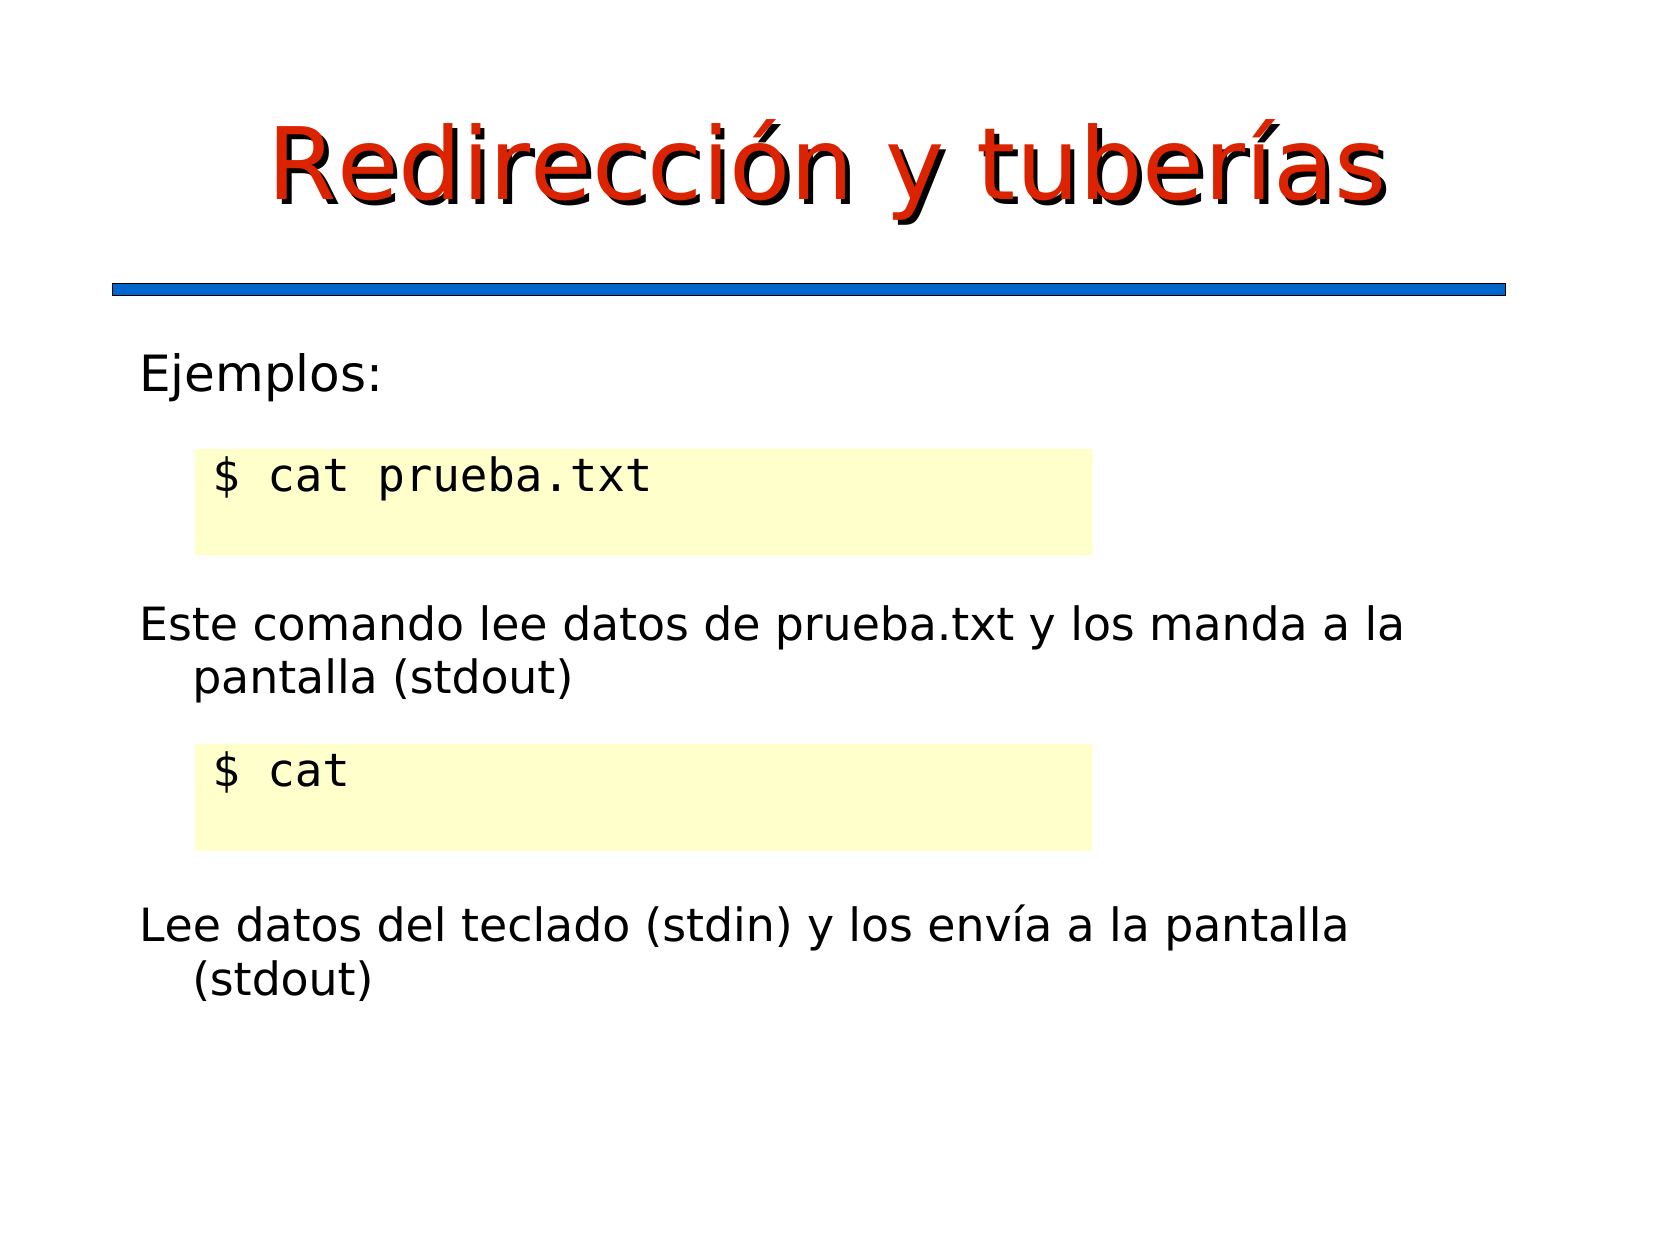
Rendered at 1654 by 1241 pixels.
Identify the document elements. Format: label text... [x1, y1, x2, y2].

text_box $ cat prueba.txt [194, 448, 1093, 556]
text_box $ cat [194, 744, 1093, 851]
title Redirección y tuberías [121, 61, 1534, 269]
list Ejemplos: Este comando lee datos de prueba.txt y los manda a la pantalla (stdout) Lee datos del teclado (stdin) y los envía a la pantalla (stdout) [121, 344, 1534, 1141]
